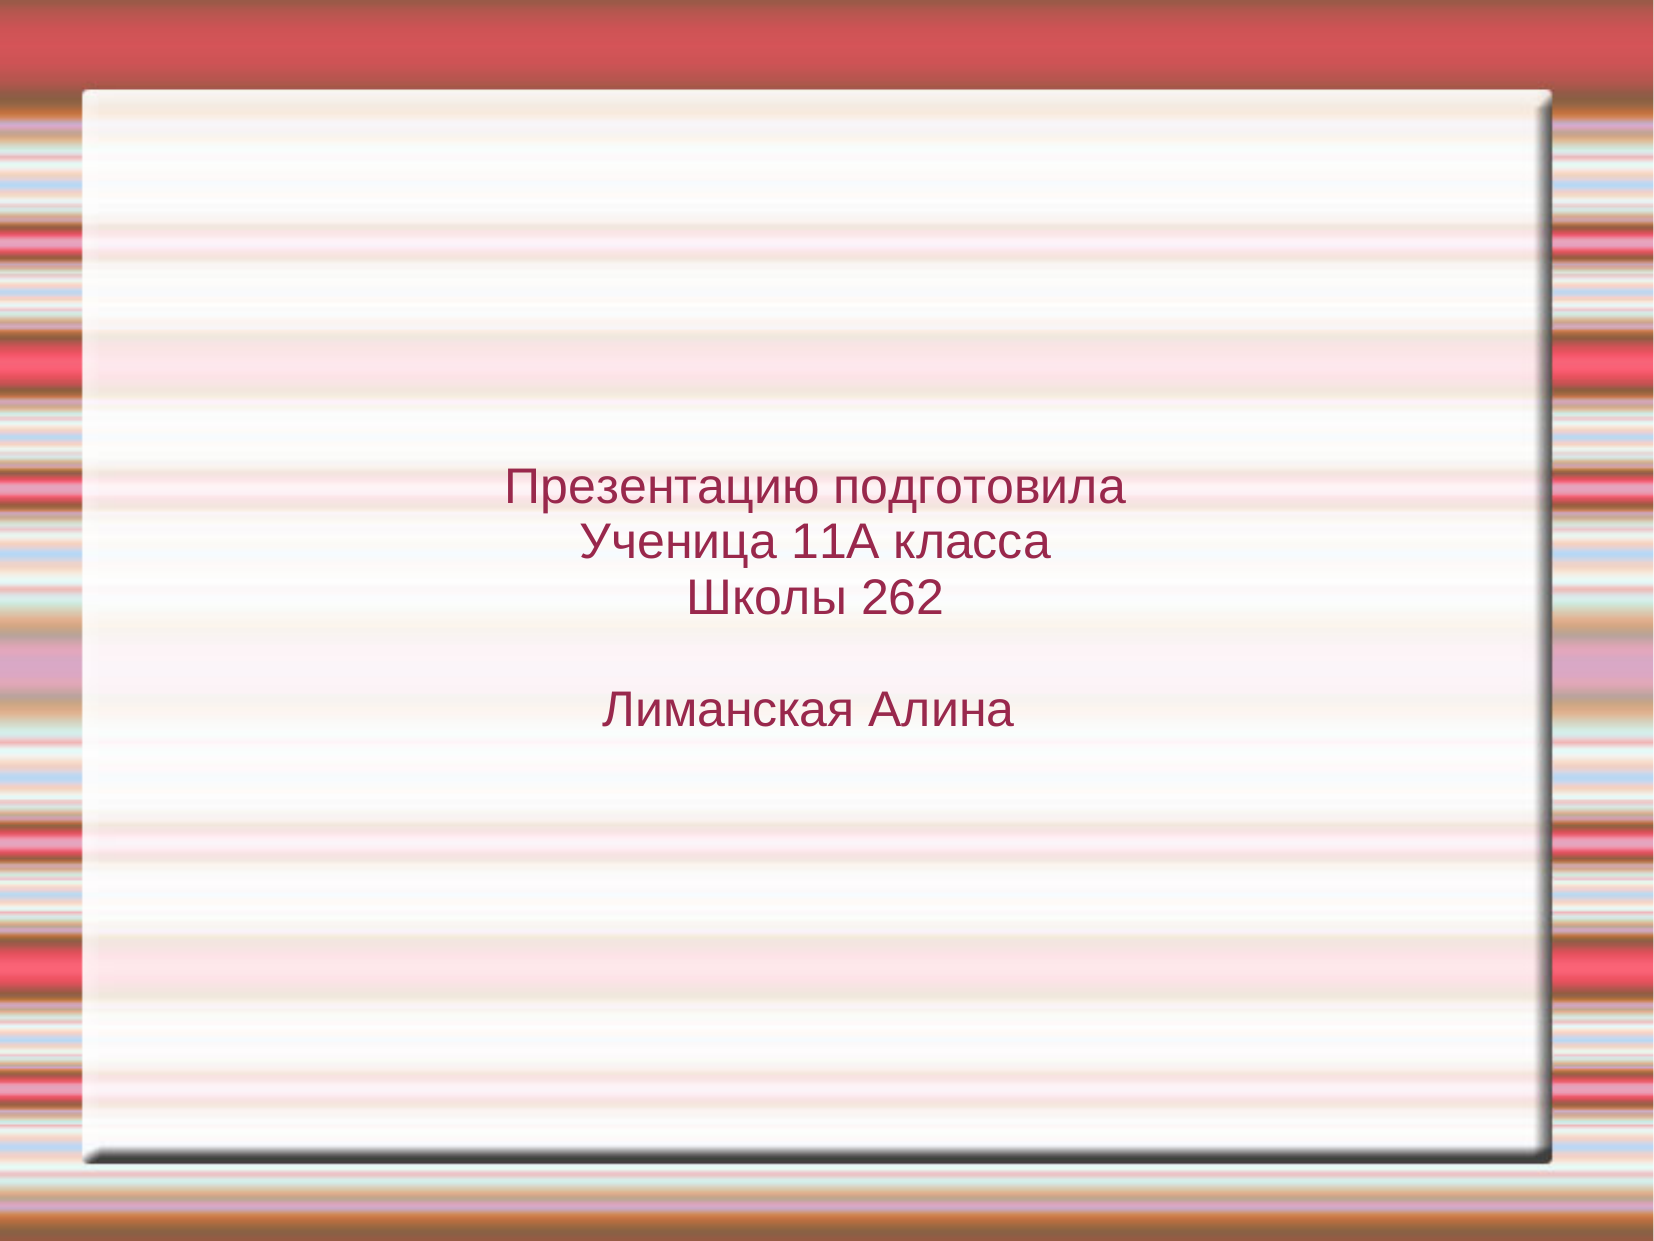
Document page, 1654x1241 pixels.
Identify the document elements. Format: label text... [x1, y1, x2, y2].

subtitle Презентацию подготовила Ученица 11А класса Школы 262 Лиманская Алина [124, 206, 1506, 988]
picture [0, 0, 1654, 1241]
